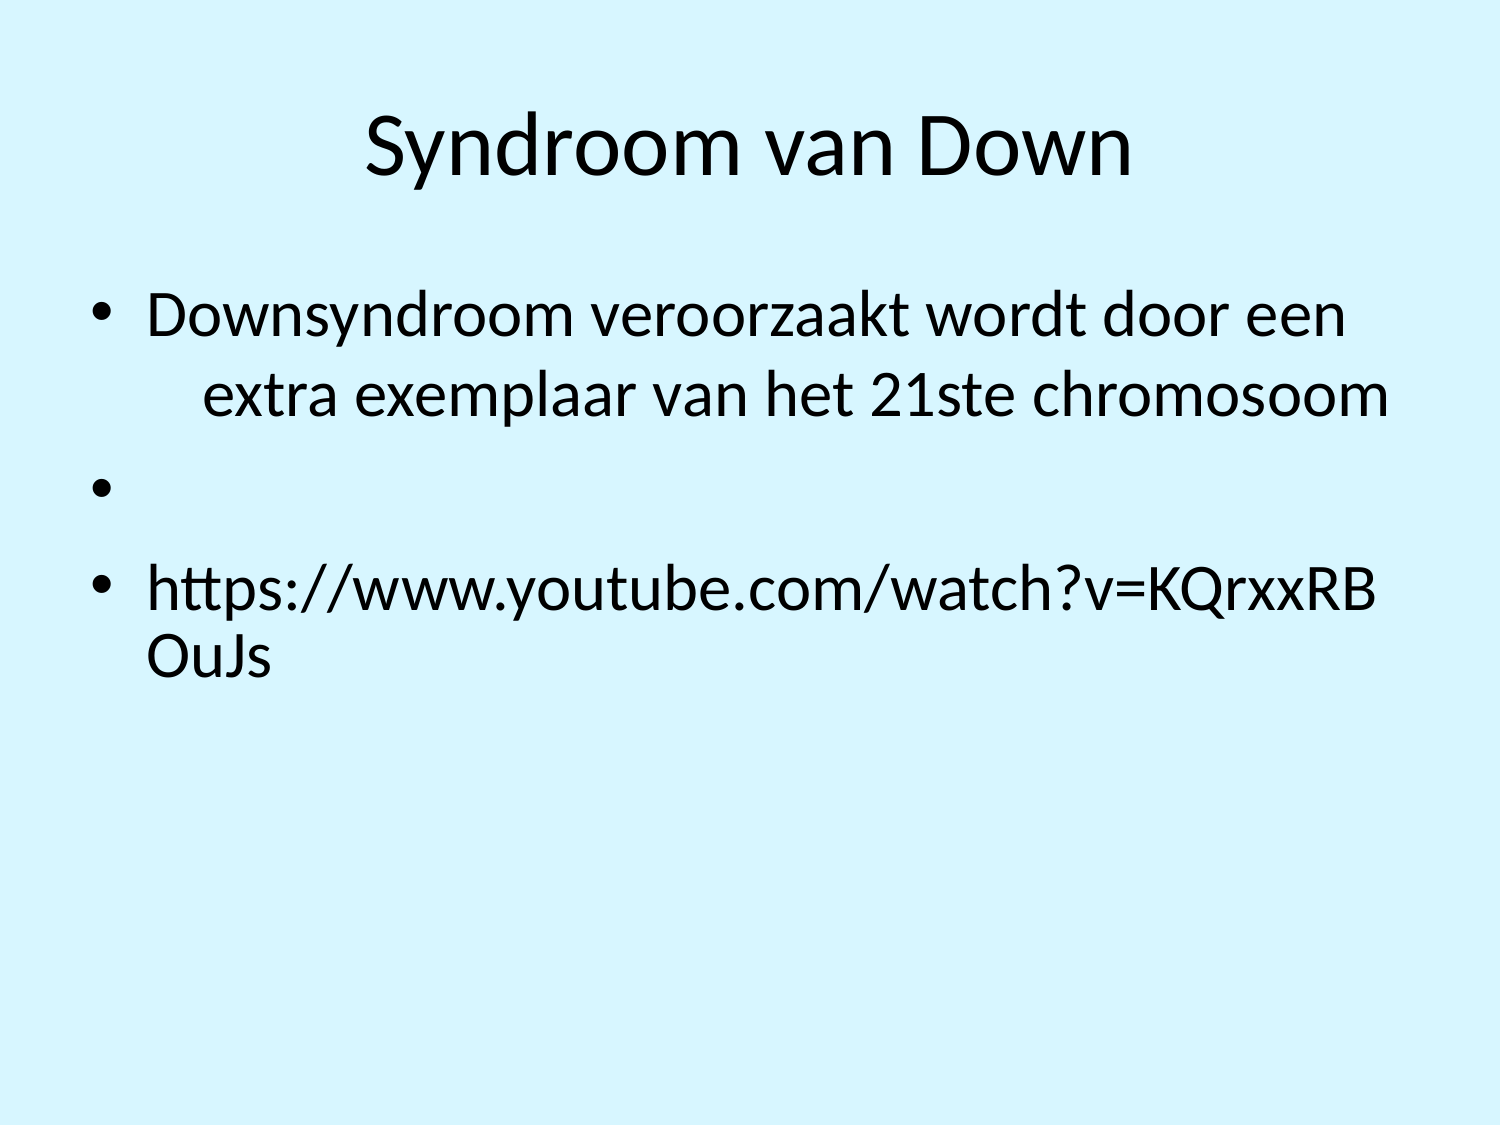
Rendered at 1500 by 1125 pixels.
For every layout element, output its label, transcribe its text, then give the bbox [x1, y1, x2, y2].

list Downsyndroom veroorzaakt wordt door een extra exemplaar van het 21ste chromosoom https://www.youtube.com/watch?v=KQrxxRBOuJs [75, 262, 1426, 1005]
title Syndroom van Down [75, 45, 1426, 233]
